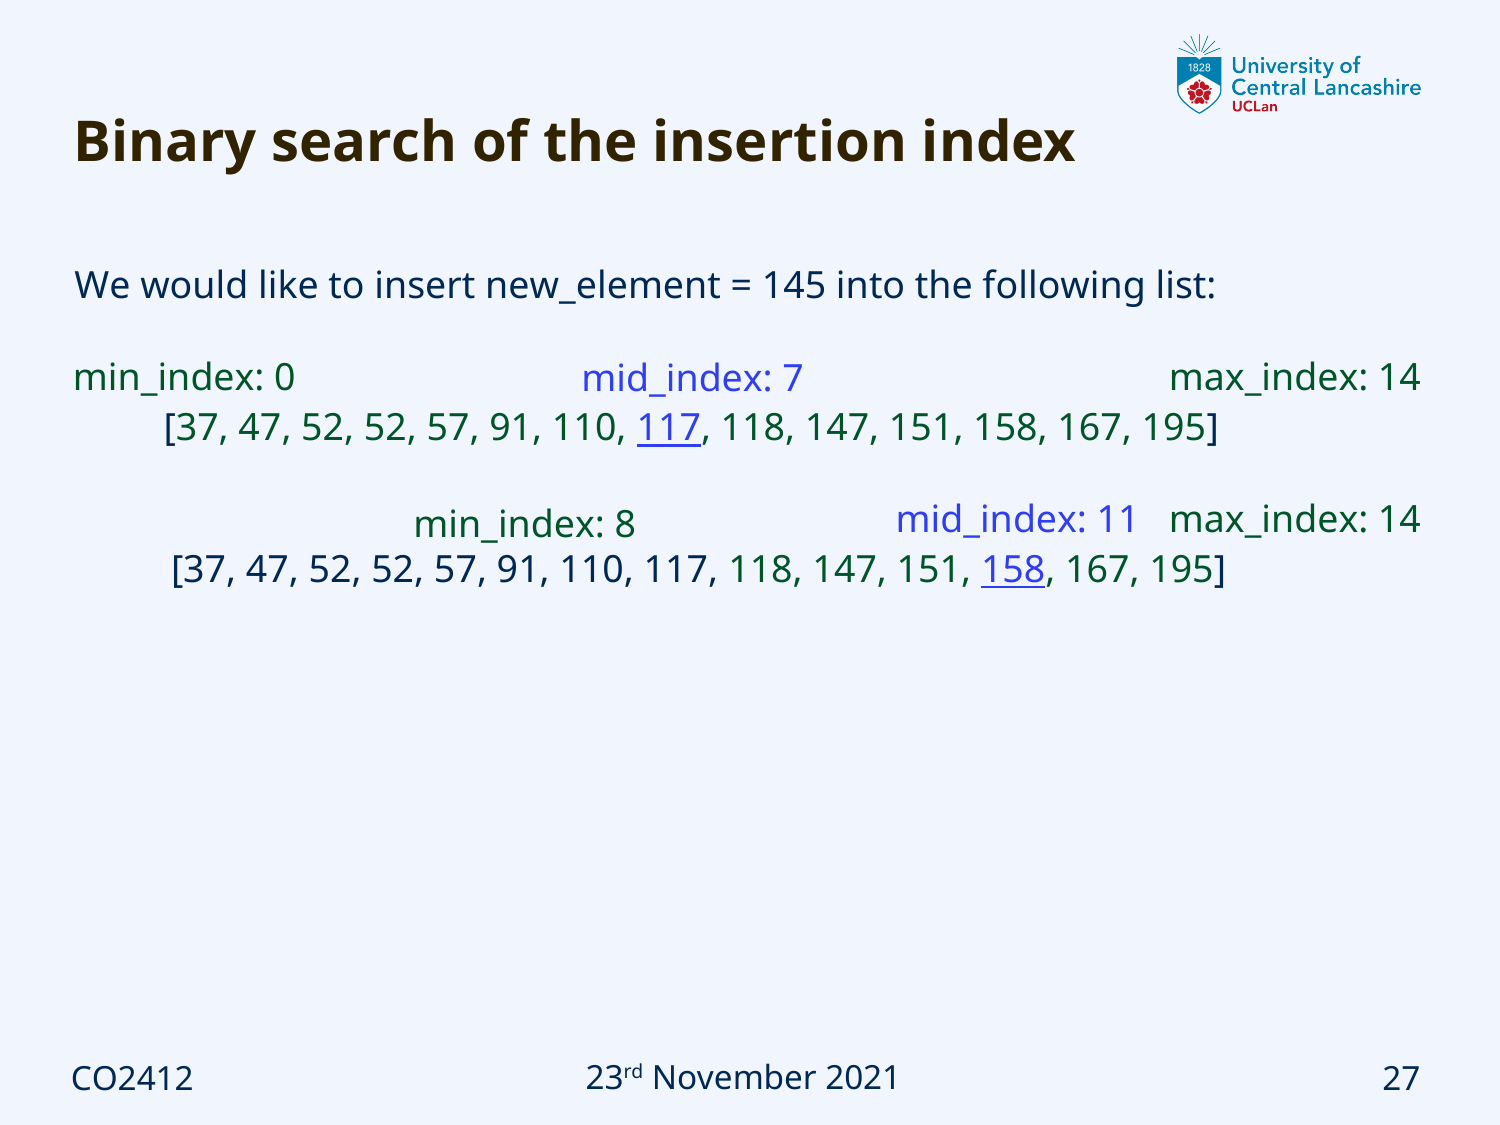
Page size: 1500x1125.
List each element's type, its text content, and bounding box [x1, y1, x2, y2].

text_box We would like to insert new_element = 145 into the following list: [59, 245, 1435, 314]
text_box min_index: 0 [54, 345, 314, 406]
text_box [37, 47, 52, 52, 57, 91, 110, 117, 118, 147, 151, 158, 167, 195] [148, 395, 1286, 456]
text_box max_index: 14 [1160, 487, 1438, 548]
text_box mid_index: 7 [550, 346, 835, 406]
picture [1177, 34, 1421, 54]
text_box min_index: 8 [395, 492, 655, 552]
title Binary search of the insertion index [58, 54, 1500, 224]
text_box max_index: 14 [1153, 346, 1438, 406]
text_box [37, 47, 52, 52, 57, 91, 110, 117, 118, 147, 151, 158, 167, 195] [156, 537, 1280, 598]
text_box mid_index: 11 [875, 487, 1160, 548]
